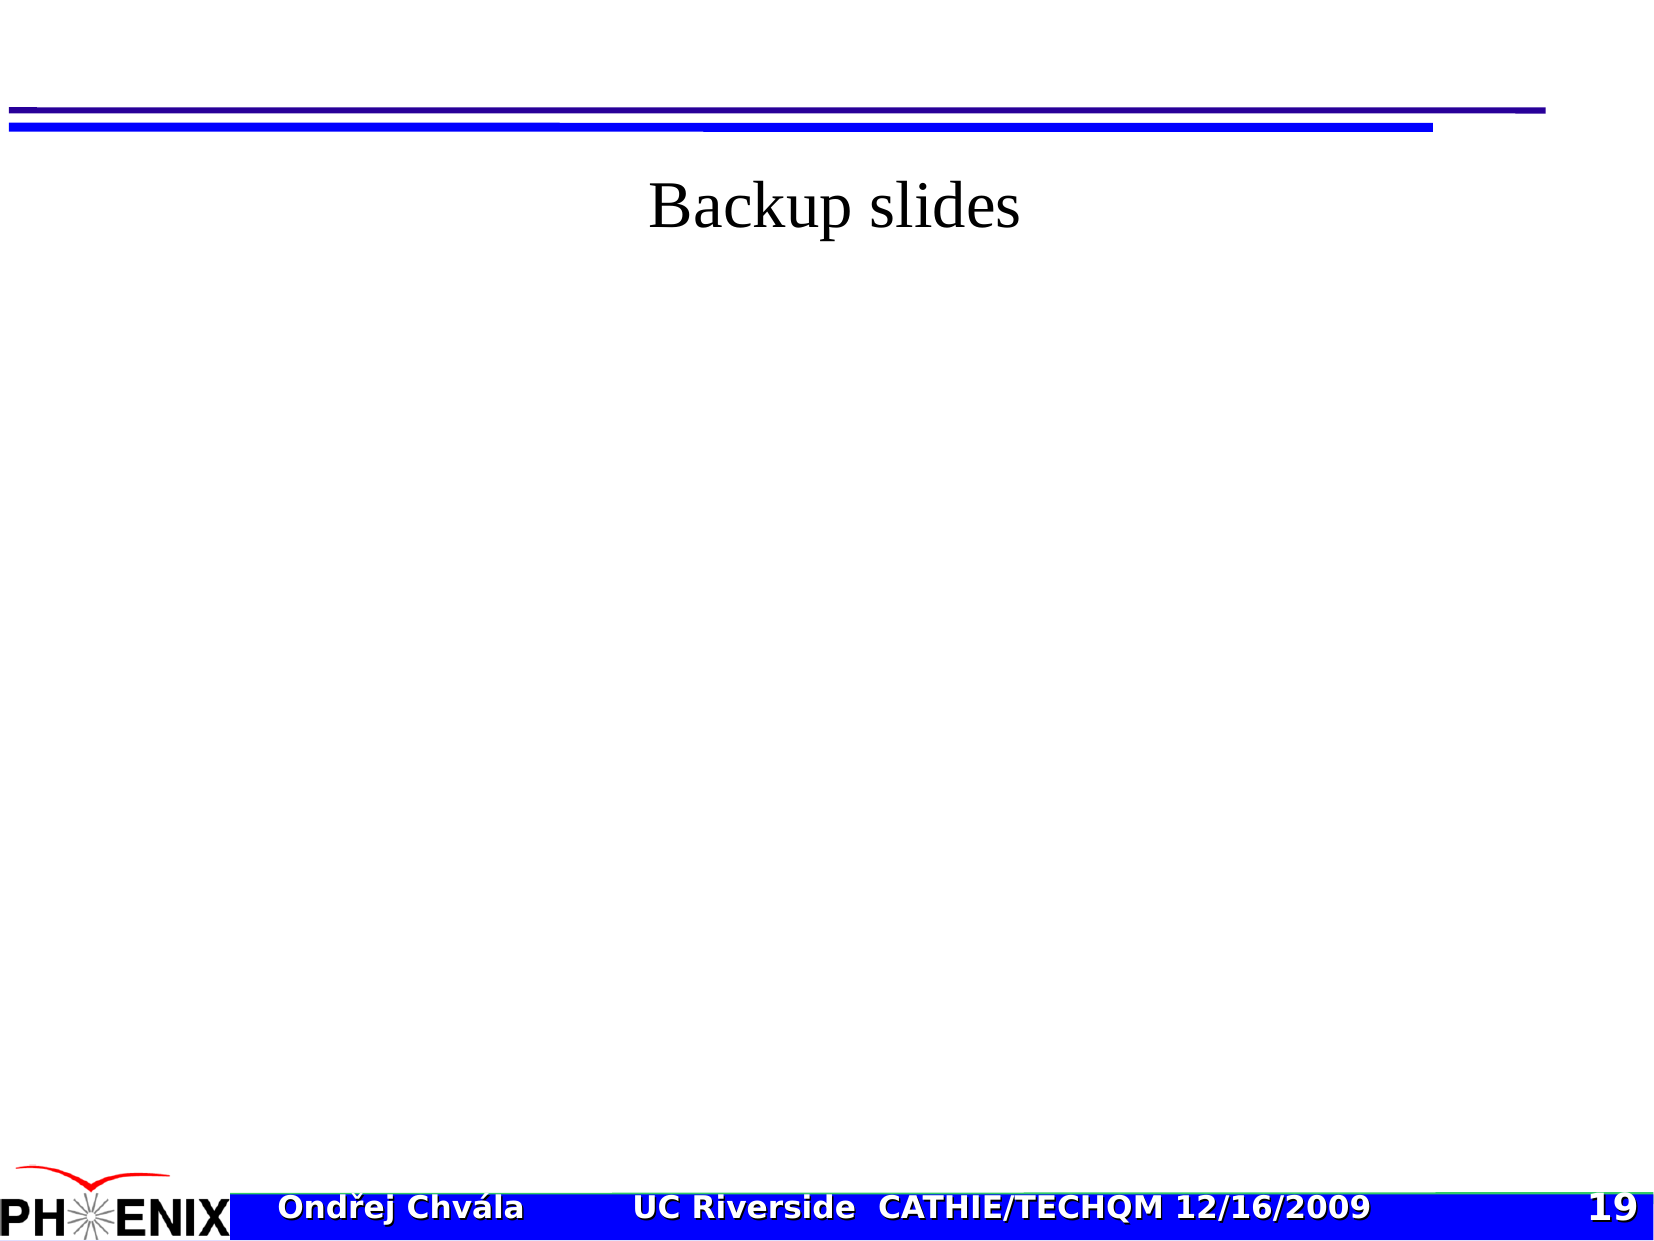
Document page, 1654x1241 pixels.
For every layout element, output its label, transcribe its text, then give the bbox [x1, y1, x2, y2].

subtitle Backup slides [19, 7, 1635, 1155]
picture [0, 0, 1654, 1240]
